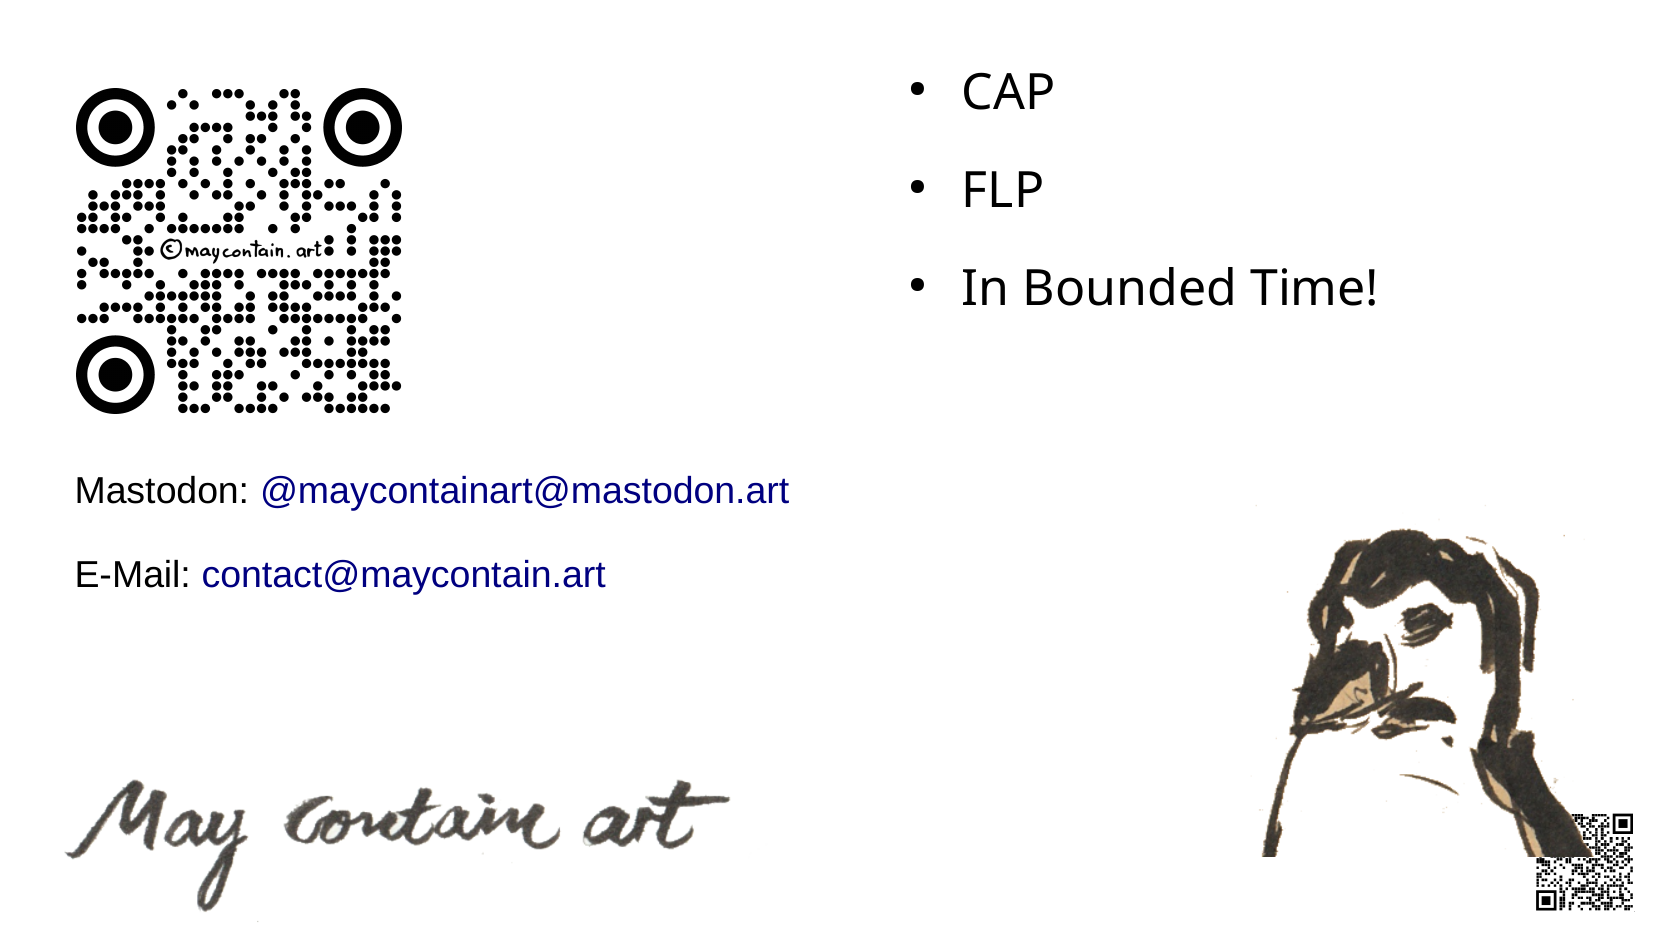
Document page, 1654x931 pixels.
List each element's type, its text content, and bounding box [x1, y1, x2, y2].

text_box Mastodon: @maycontainart@mastodon.art E-Mail: contact@maycontain.art [59, 462, 806, 646]
picture [76, 88, 402, 414]
picture [47, 717, 768, 931]
picture [1242, 495, 1635, 912]
list CAP FLP In Bounded Time! [891, 56, 1583, 596]
